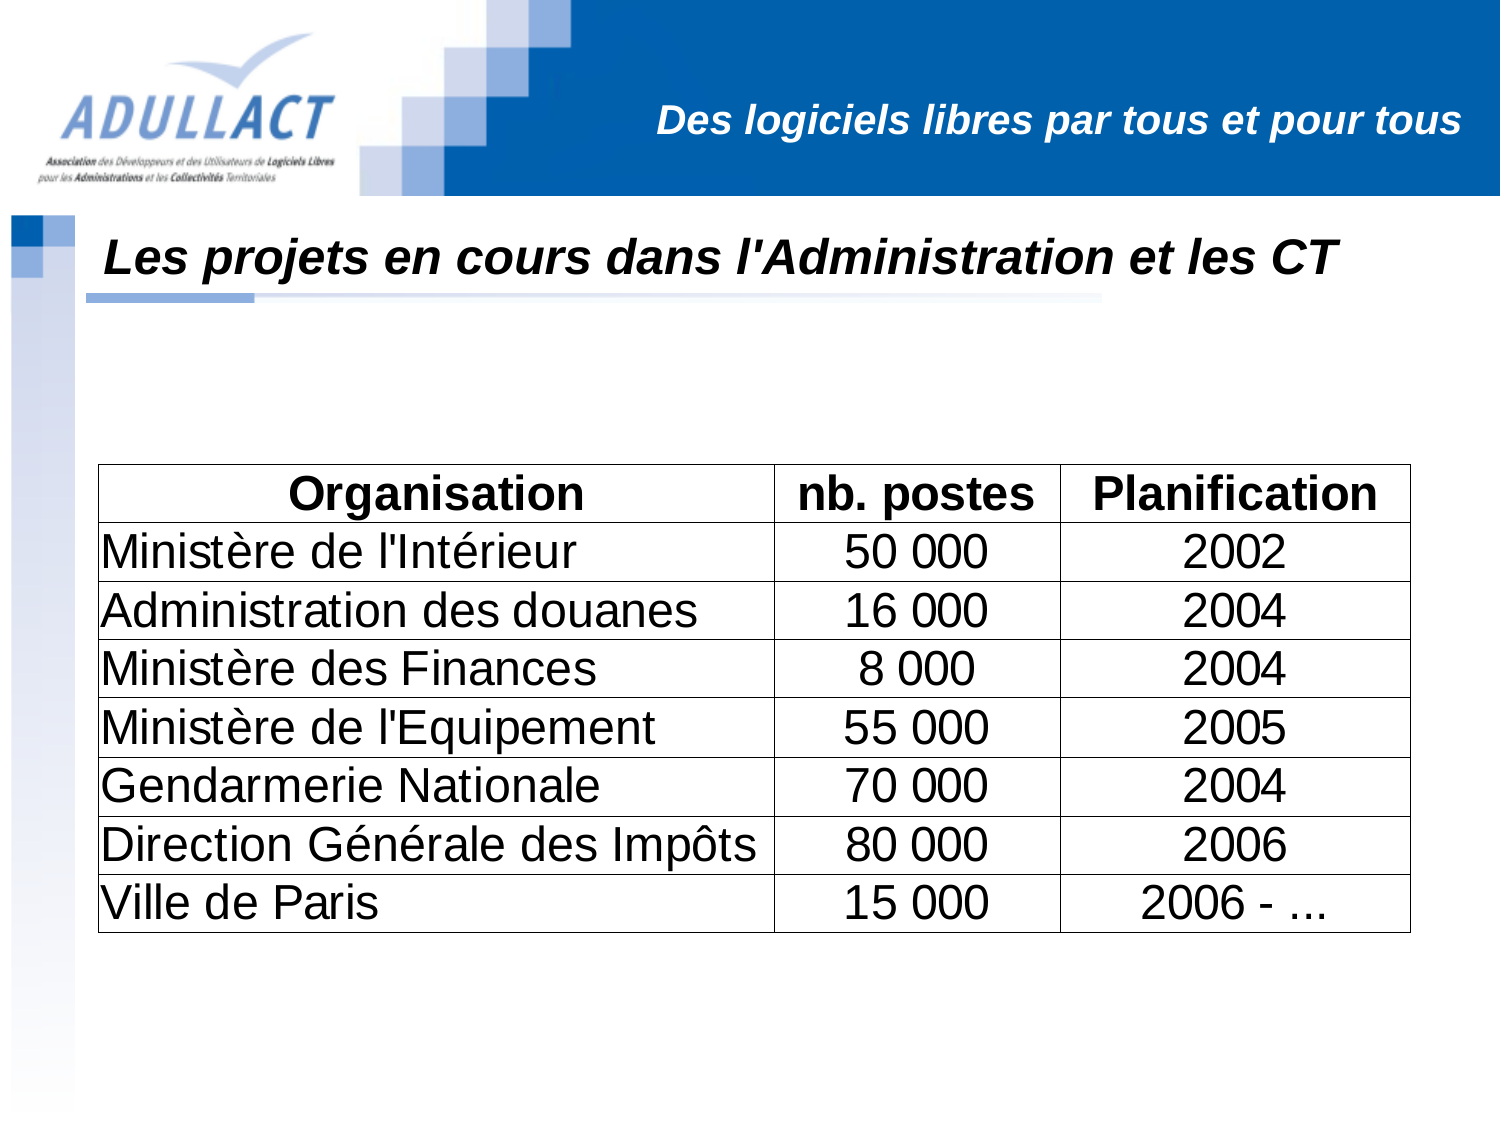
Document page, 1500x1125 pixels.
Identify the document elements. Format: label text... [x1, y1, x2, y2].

title Les projets en cours dans l'Administration et les CT [88, 219, 1459, 292]
chart [96, 462, 1500, 935]
picture [10, 214, 75, 1113]
picture [356, 0, 1500, 196]
picture [86, 293, 1102, 303]
picture [31, 29, 346, 189]
